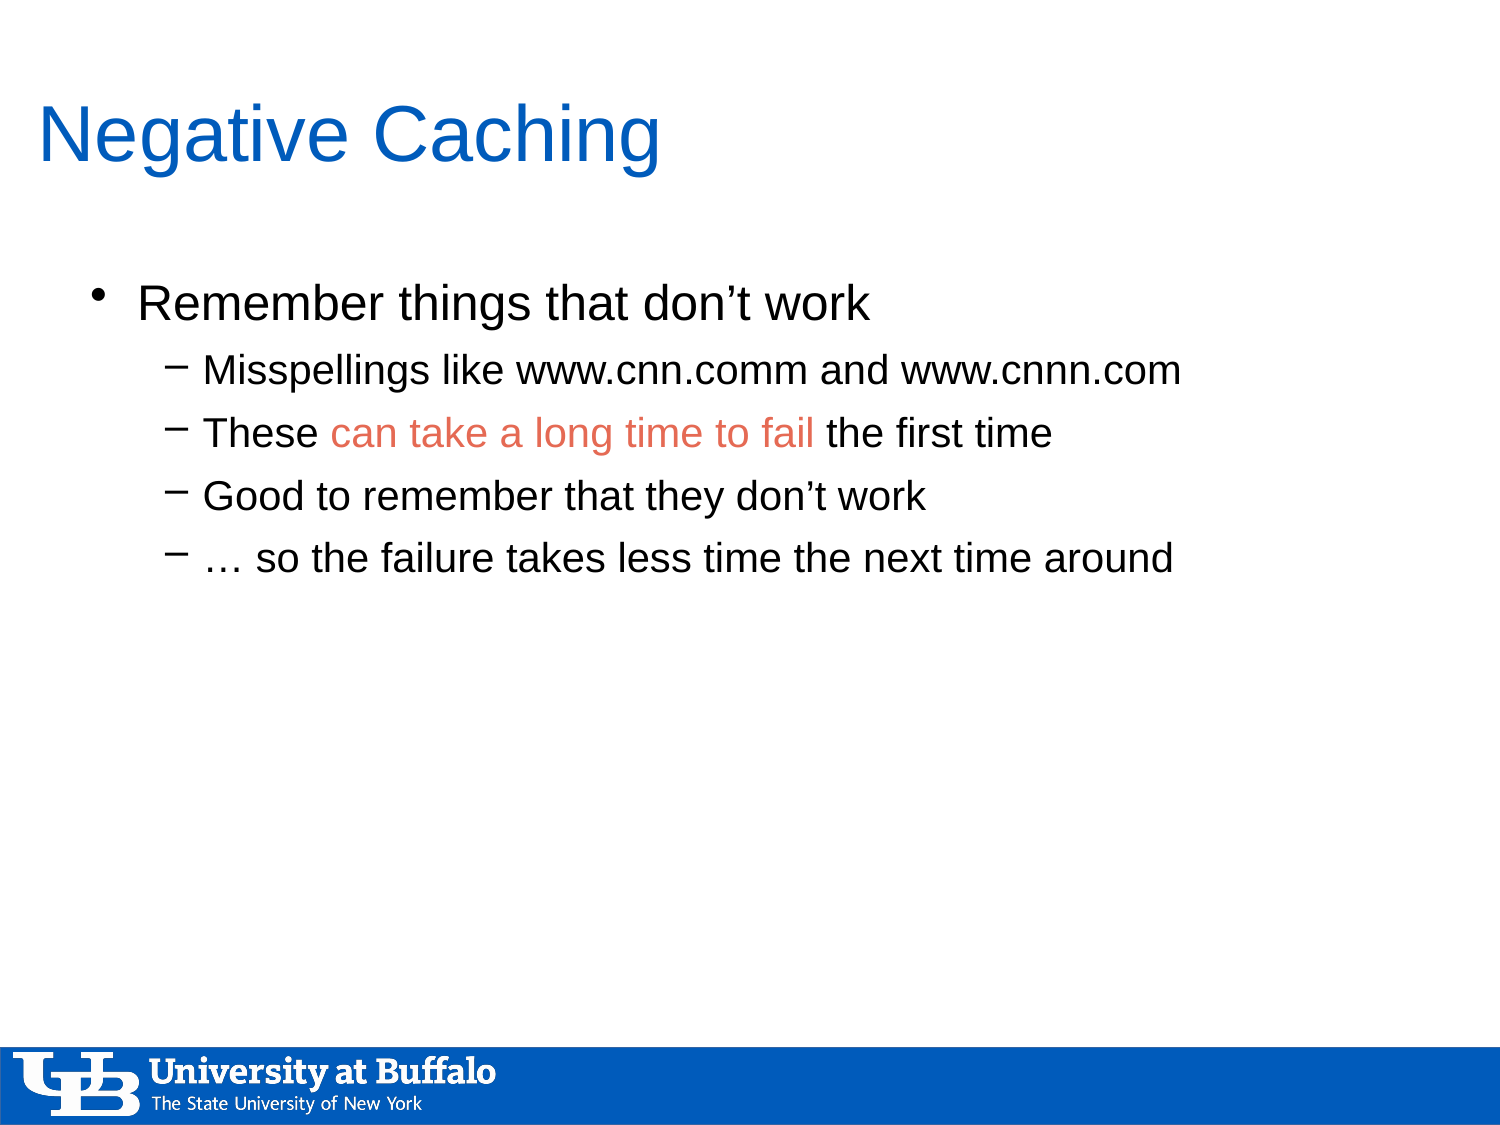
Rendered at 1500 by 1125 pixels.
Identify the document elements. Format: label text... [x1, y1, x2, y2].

title Negative Caching [37, 40, 1388, 228]
list Remember things that don’t work Misspellings like www.cnn.comm and www.cnnn.com These can take a long time to fail the first time Good to remember that they don’t work … so the failure takes less time the next time around [75, 263, 1425, 916]
picture [13, 1052, 496, 1116]
